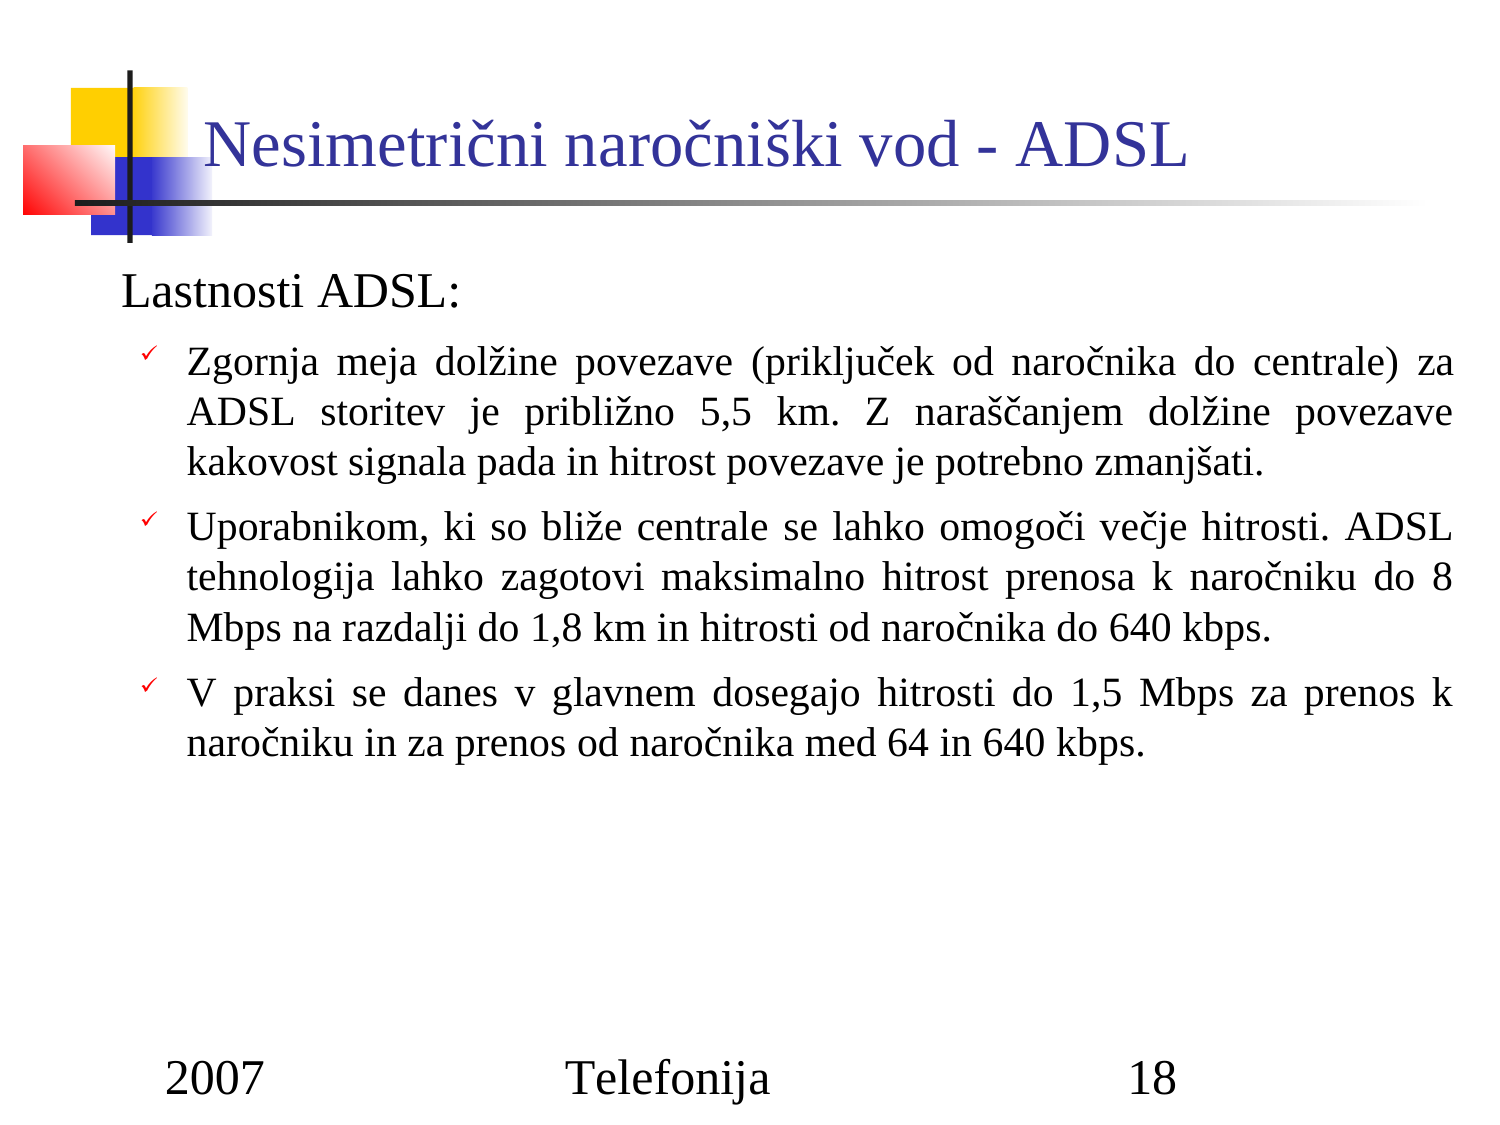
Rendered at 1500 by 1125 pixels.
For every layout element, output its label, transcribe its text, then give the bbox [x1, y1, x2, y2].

list Lastnosti ADSL: Zgornja meja dolžine povezave (priključek od naročnika do centrale) za ADSL storitev je približno 5,5 km. Z naraščanjem dolžine povezave kakovost signala pada in hitrost povezave je potrebno zmanjšati. Uporabnikom, ki so bliže centrale se lahko omogoči večje hitrosti. ADSL tehnologija lahko zagotovi maksimalno hitrost prenosa k naročniku do 8 Mbps na razdalji do 1,8 km in hitrosti od naročnika do 640 kbps. V praksi se danes v glavnem dosegajo hitrosti do 1,5 Mbps za prenos k naročniku in za prenos od naročnika med 64 in 640 kbps. [50, 249, 1469, 1007]
title Nesimetrični naročniški vod - ADSL [188, 92, 1468, 188]
